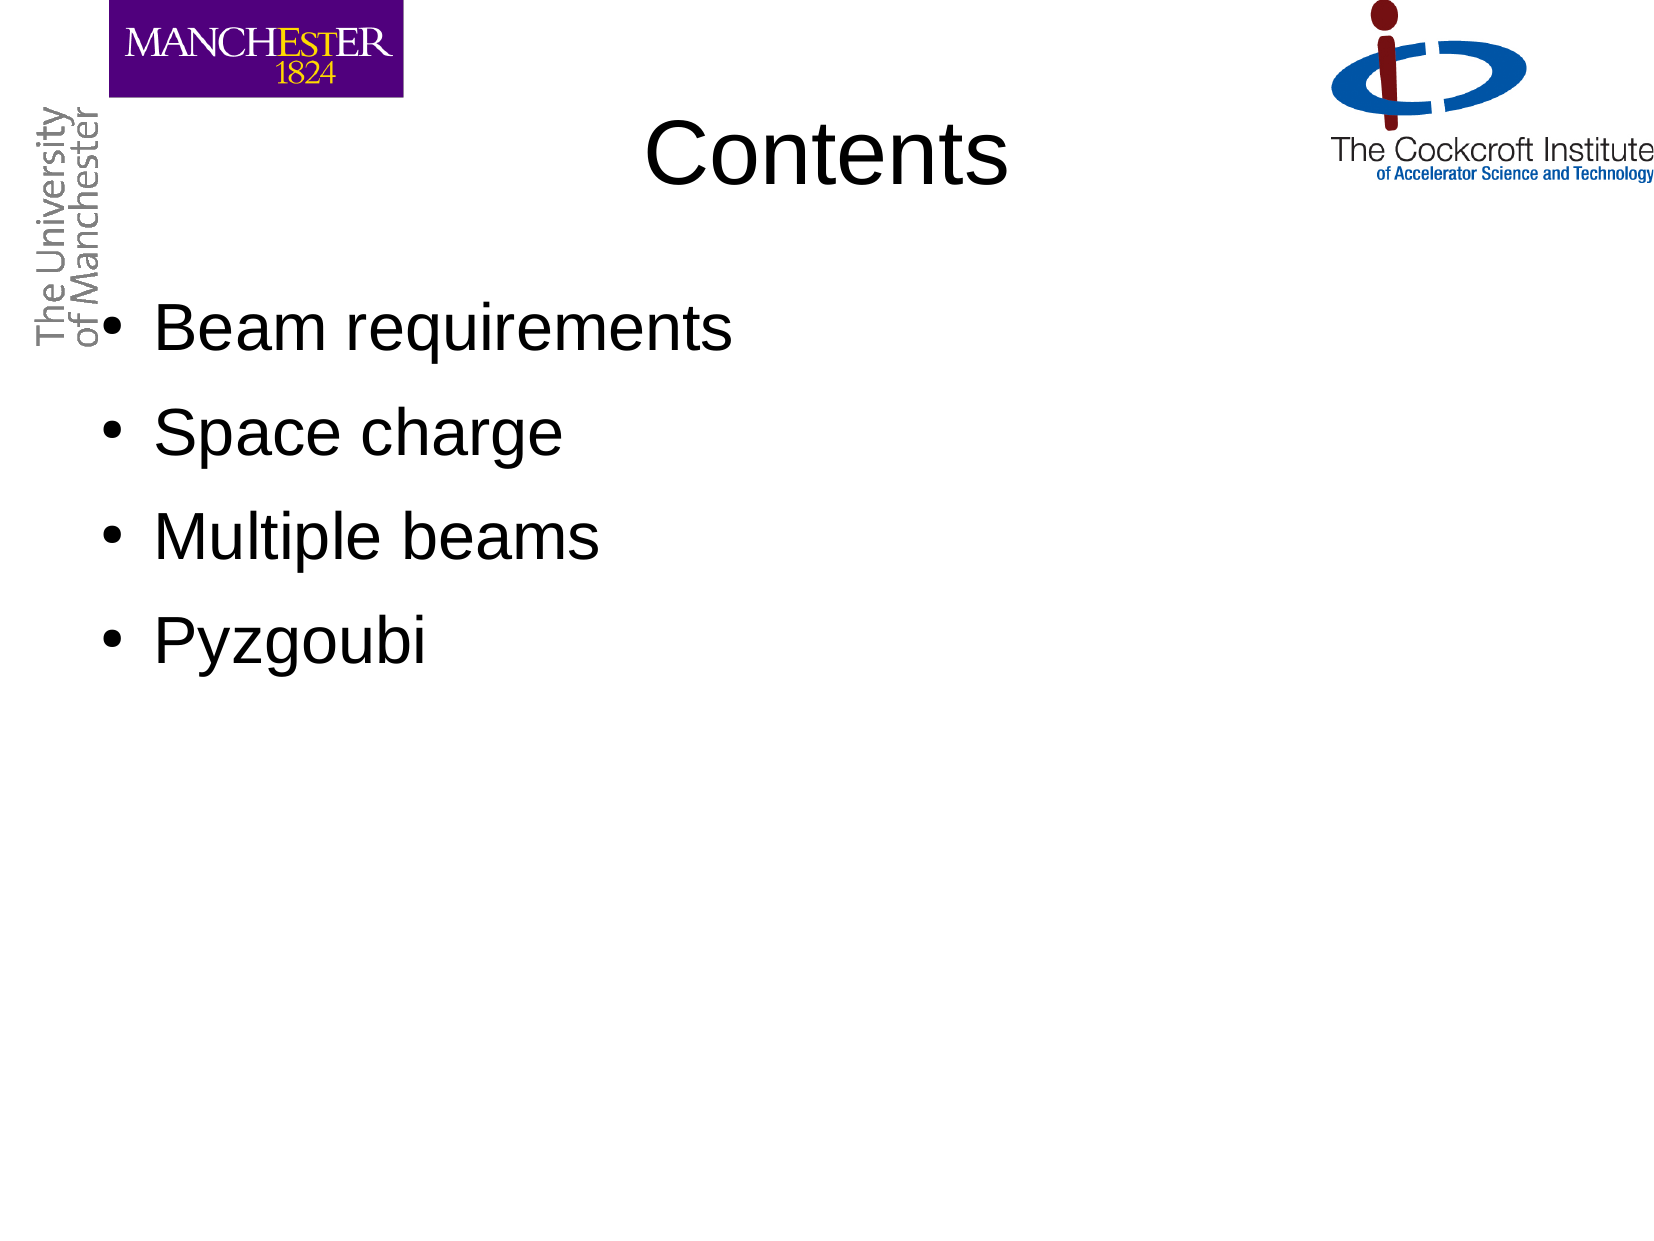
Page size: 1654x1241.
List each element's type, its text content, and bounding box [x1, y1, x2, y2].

picture [1331, 0, 1654, 183]
picture [0, 0, 404, 347]
title Contents [82, 49, 1571, 257]
list Beam requirements Space charge Multiple beams Pyzgoubi [82, 290, 1571, 1109]
